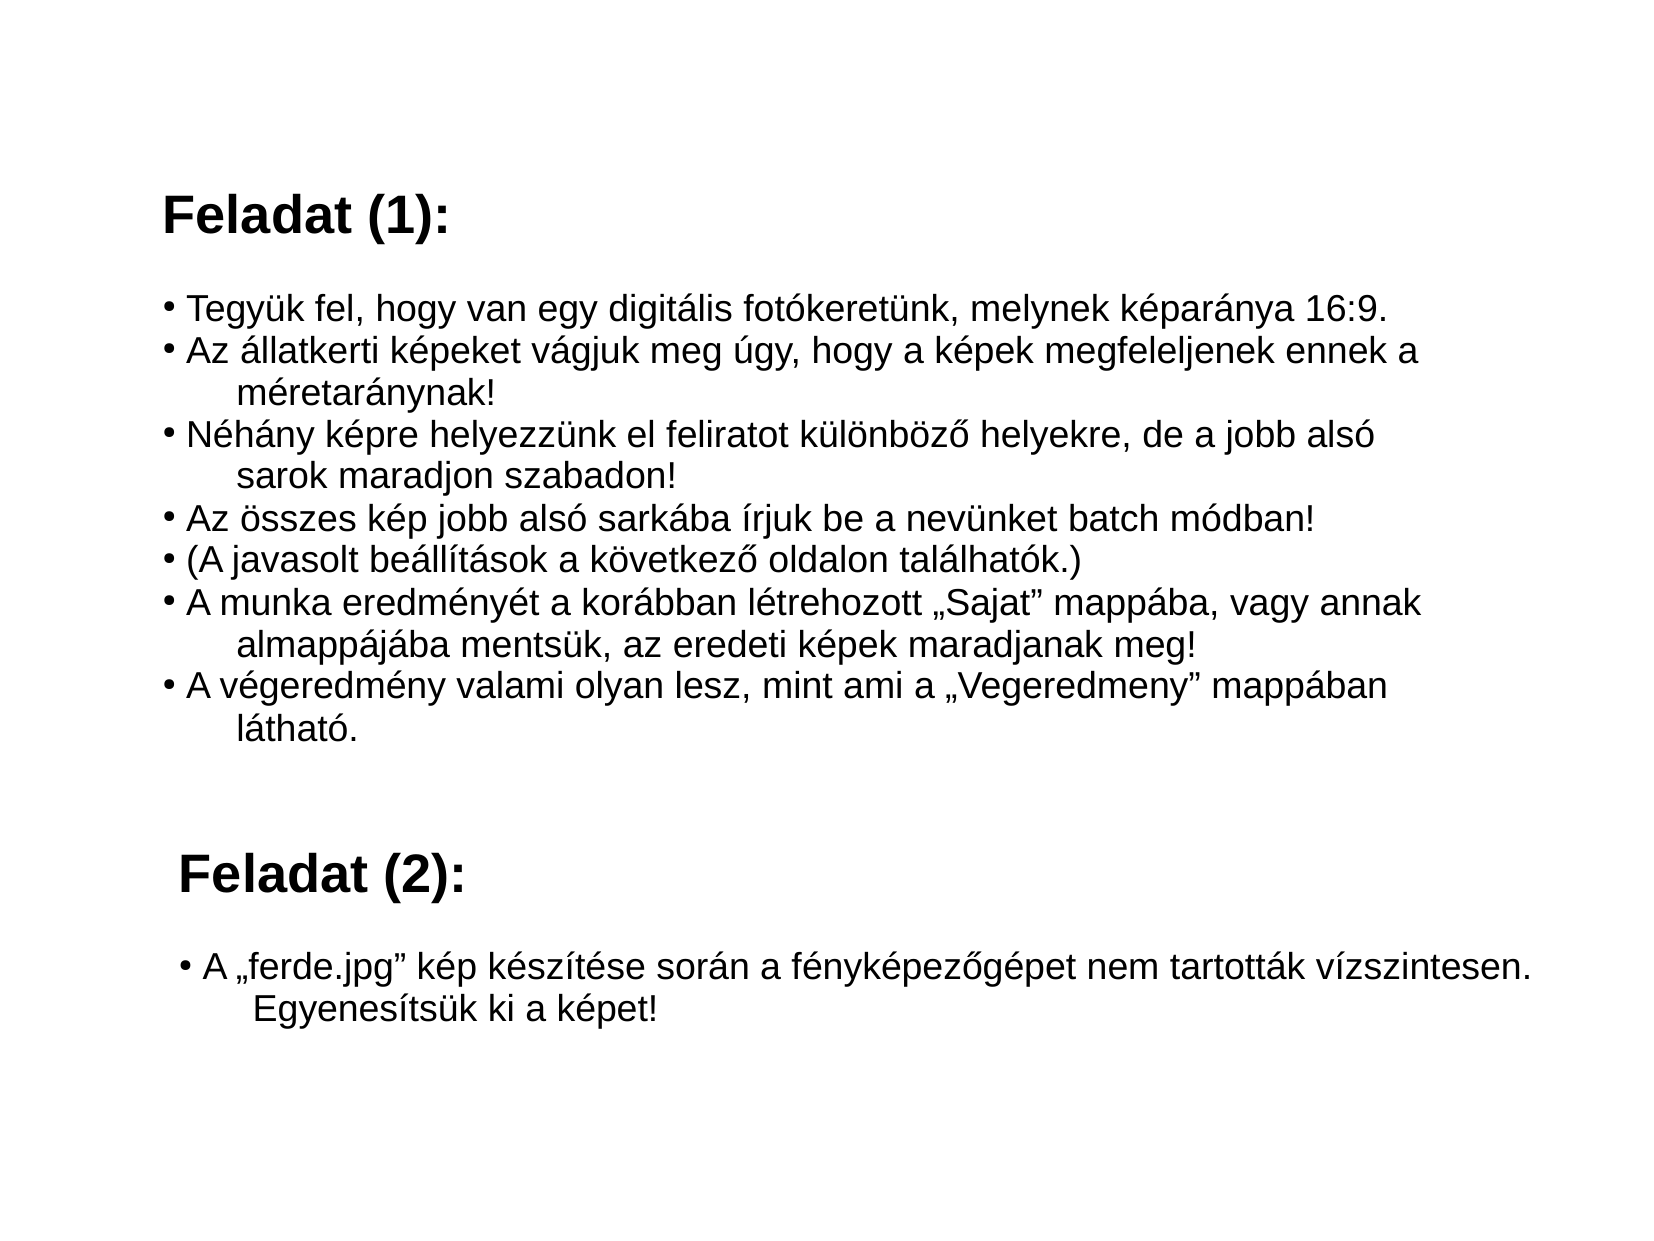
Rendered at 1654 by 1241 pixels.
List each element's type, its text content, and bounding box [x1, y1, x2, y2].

text_box Feladat (1): Tegyük fel, hogy van egy digitális fotókeretünk, melynek képaránya 16:9. Az állatkerti képeket vágjuk meg úgy, hogy a képek megfeleljenek ennek a méretaránynak! Néhány képre helyezzünk el feliratot különböző helyekre, de a jobb alsó sarok maradjon szabadon! Az összes kép jobb alsó sarkába írjuk be a nevünket batch módban! (A javasolt beállítások a következő oldalon találhatók.) A munka eredményét a korábban létrehozott „Sajat” mappába, vagy annak almappájába mentsük, az eredeti képek maradjanak meg! A végeredmény valami olyan lesz, mint ami a „Vegeredmeny” mappában látható. [147, 177, 1442, 759]
text_box Feladat (2): A „ferde.jpg” kép készítése során a fényképezőgépet nem tartották vízszintesen. Egyenesítsük ki a képet! [164, 835, 1546, 1039]
